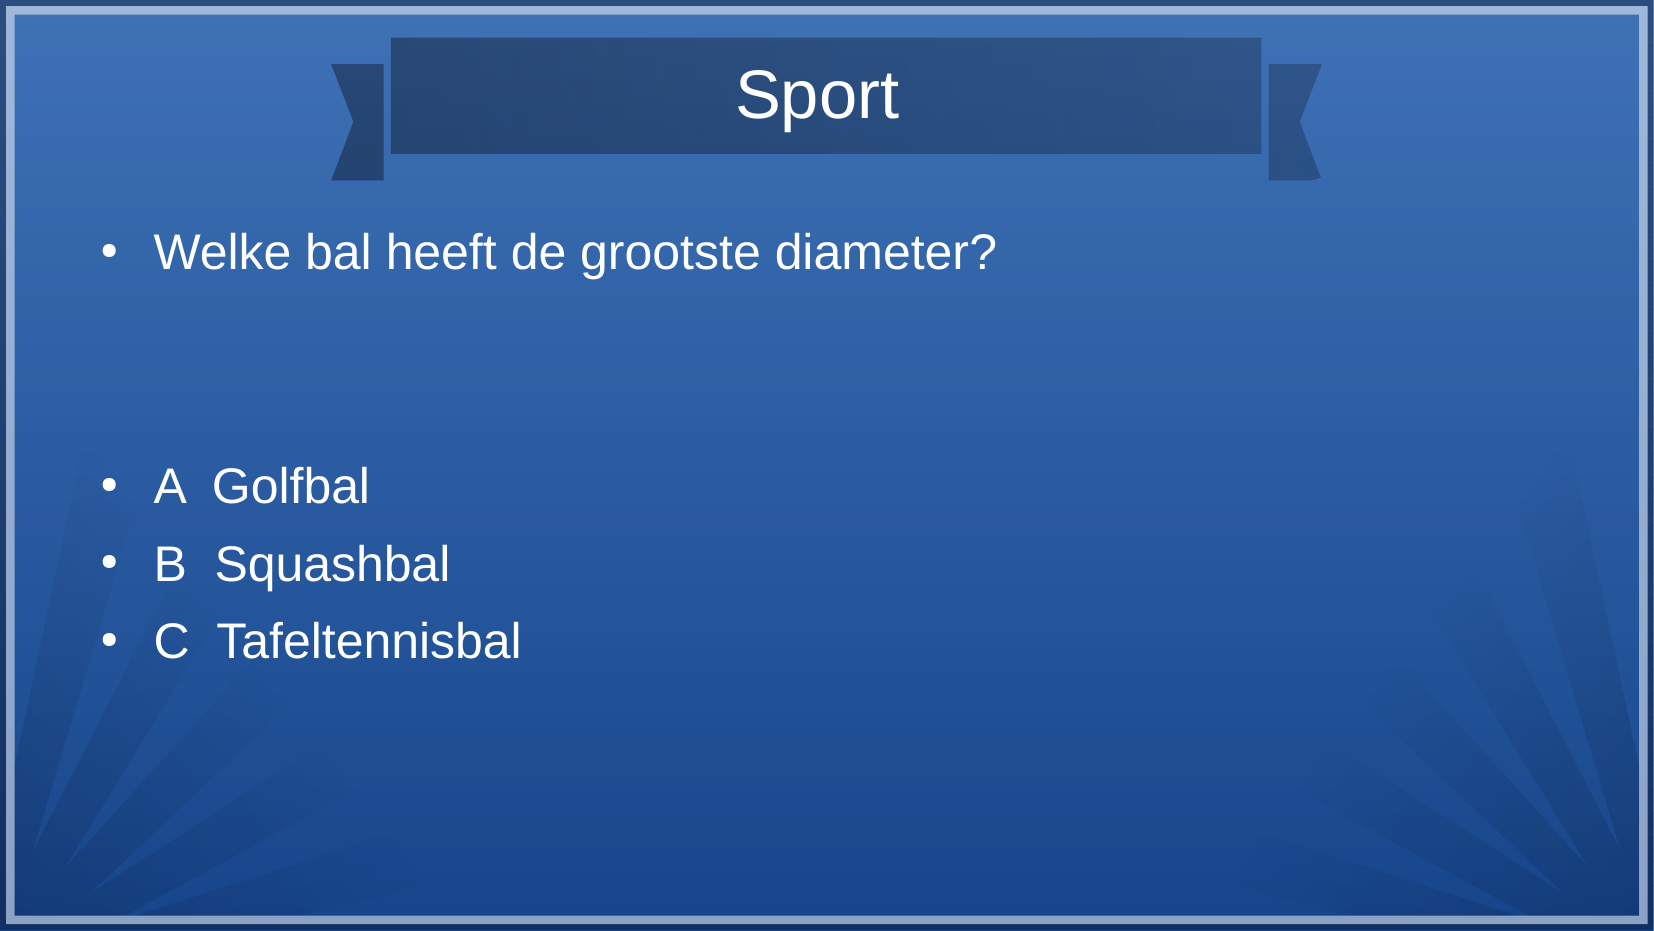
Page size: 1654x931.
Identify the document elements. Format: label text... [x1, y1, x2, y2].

list Welke bal heeft de grootste diameter? A Golfbal B Squashbal C Tafeltennisbal [82, 224, 1571, 848]
title Sport [389, 35, 1264, 154]
